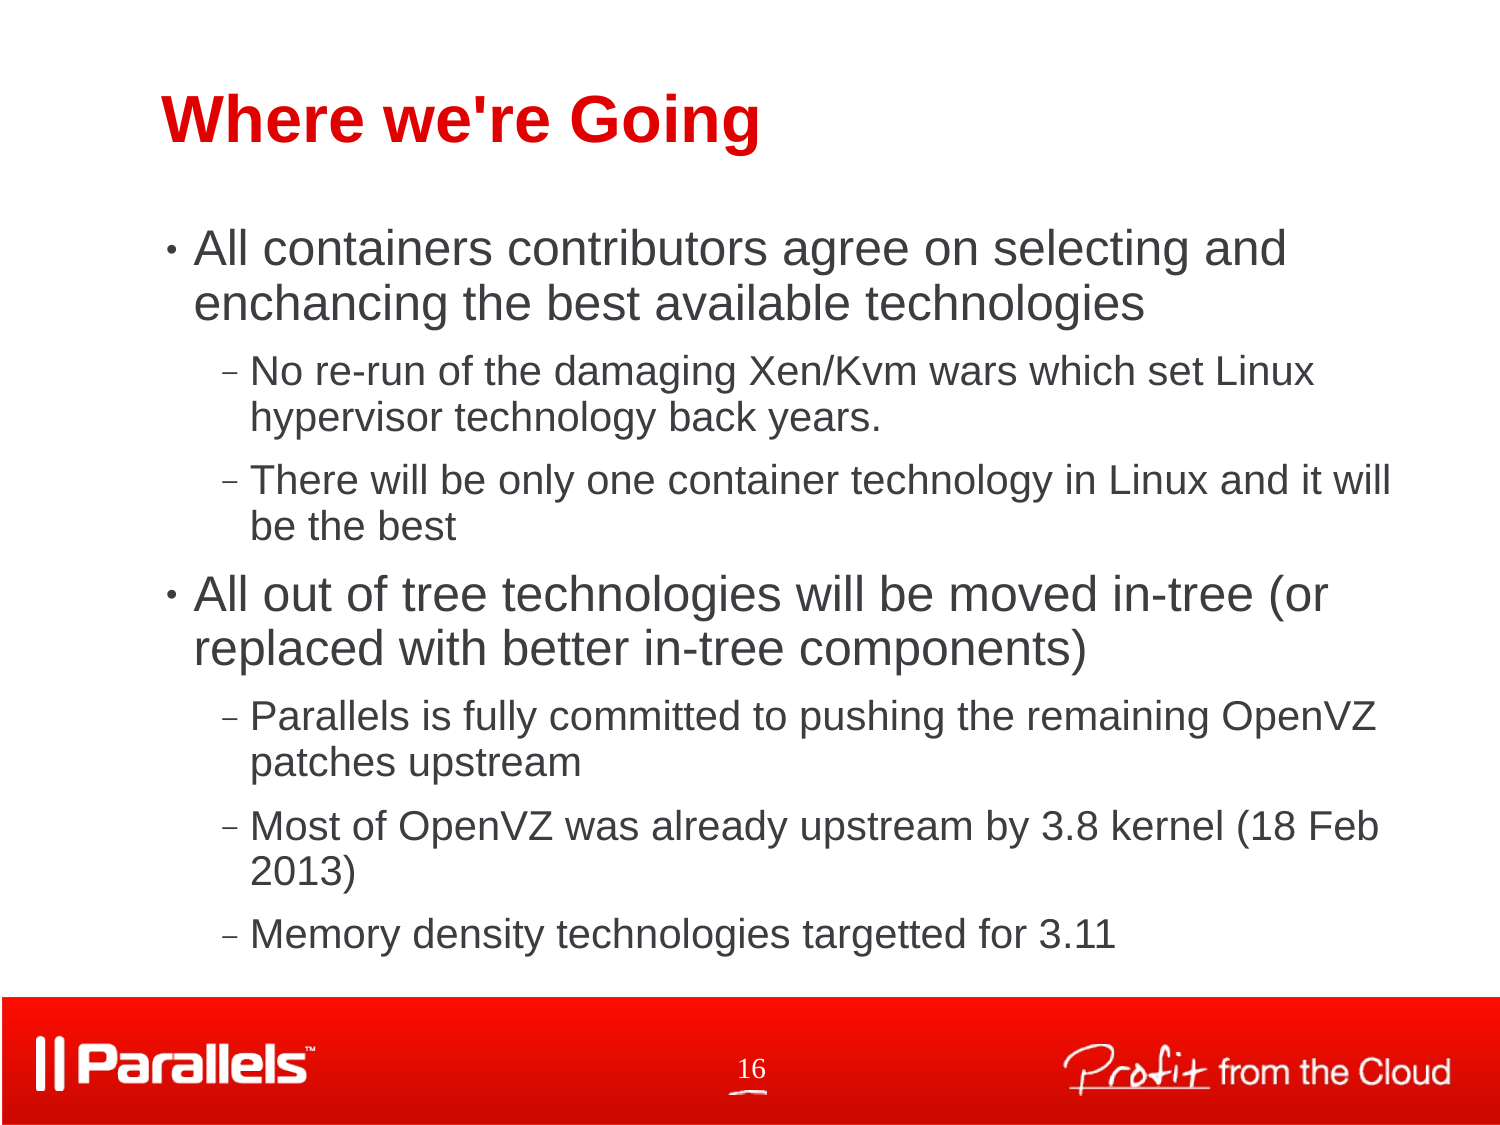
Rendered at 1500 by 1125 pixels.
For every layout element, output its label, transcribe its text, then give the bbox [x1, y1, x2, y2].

title Where we're Going [161, 41, 1383, 205]
picture [36, 1034, 318, 1091]
list All containers contributors agree on selecting and enchancing the best available technologies No re-run of the damaging Xen/Kvm wars which set Linux hypervisor technology back years. There will be only one container technology in Linux and it will be the best All out of tree technologies will be moved in-tree (or replaced with better in-tree components) Parallels is fully committed to pushing the remaining OpenVZ patches upstream Most of OpenVZ was already upstream by 3.8 kernel (18 Feb 2013) Memory density technologies targetted for 3.11 [166, 222, 1406, 973]
picture [727, 1090, 767, 1095]
picture [1049, 1033, 1465, 1096]
